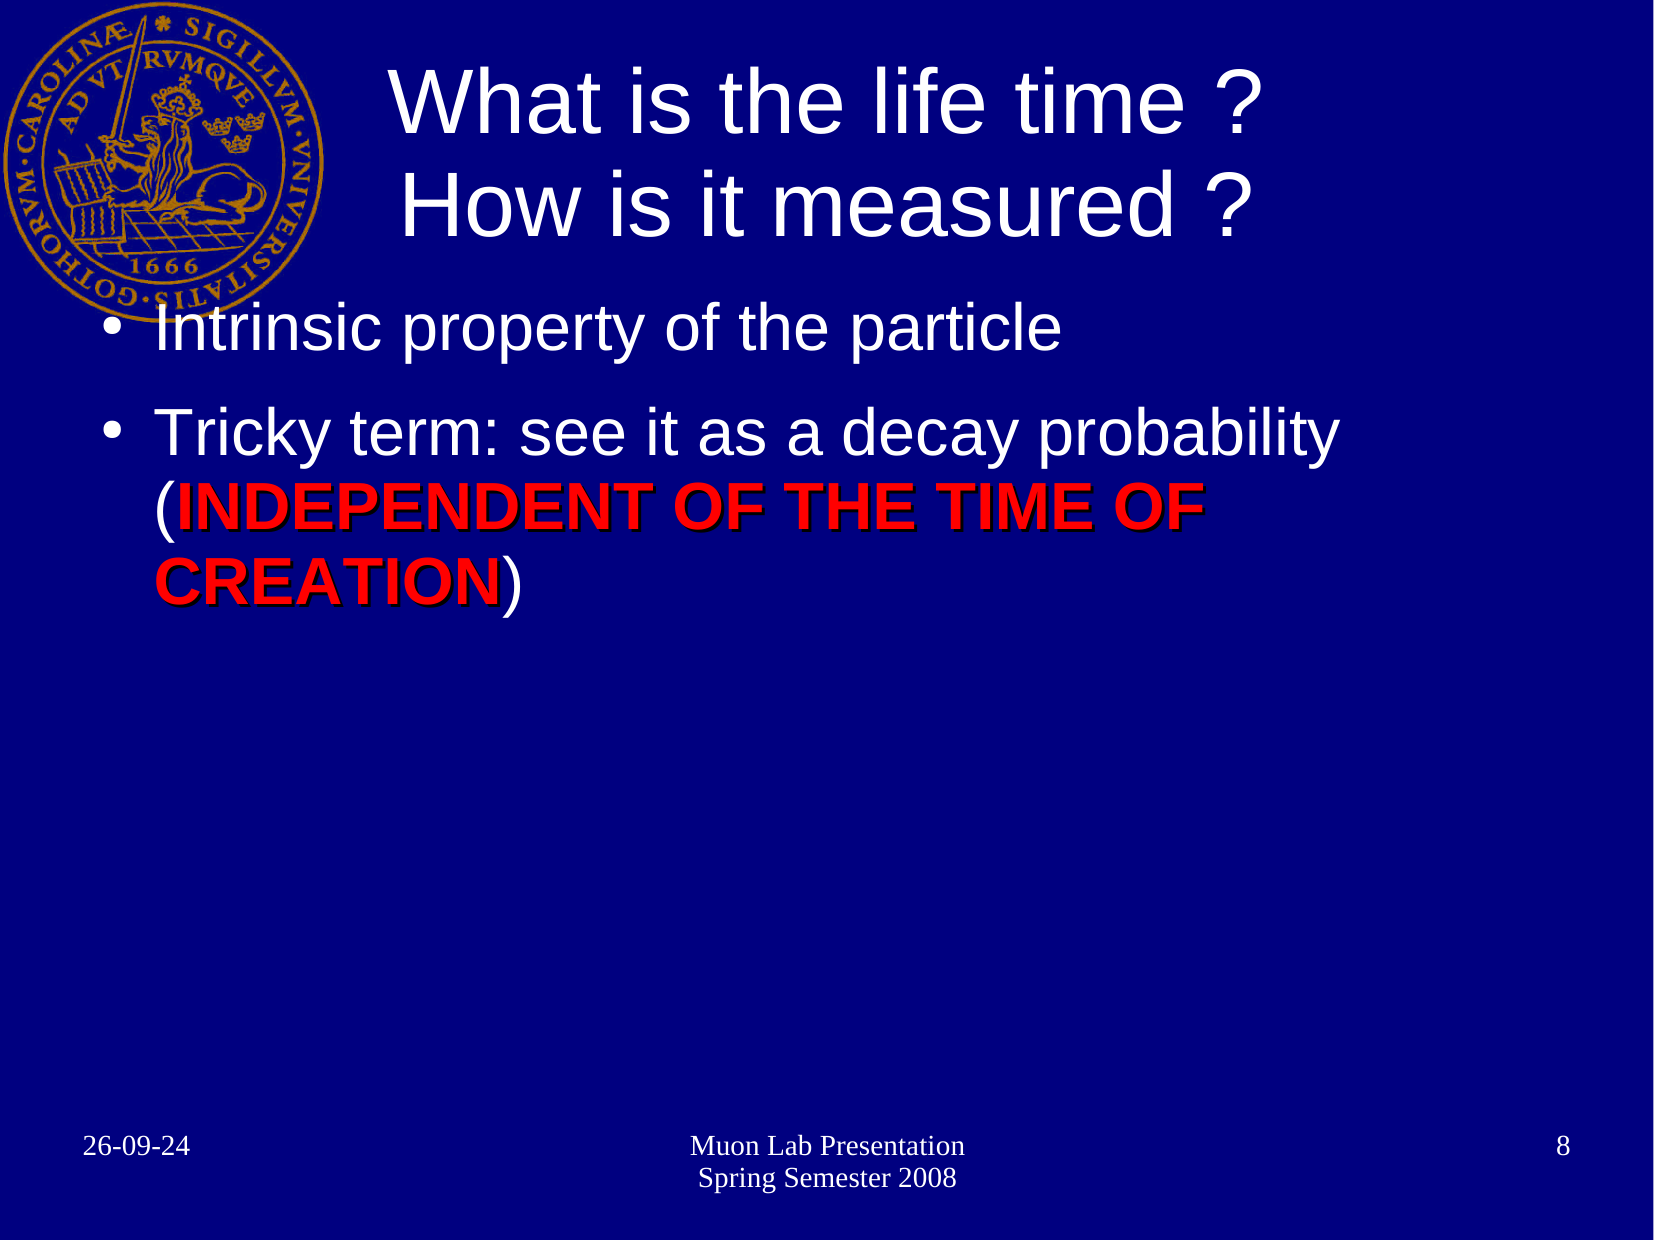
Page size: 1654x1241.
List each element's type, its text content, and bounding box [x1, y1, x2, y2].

title What is the life time ? How is it measured ? [82, 50, 1571, 256]
picture [0, 0, 325, 325]
list Intrinsic property of the particle Tricky term: see it as a decay probability (INDEPENDENT OF THE TIME OF CREATION) [82, 290, 1571, 1094]
